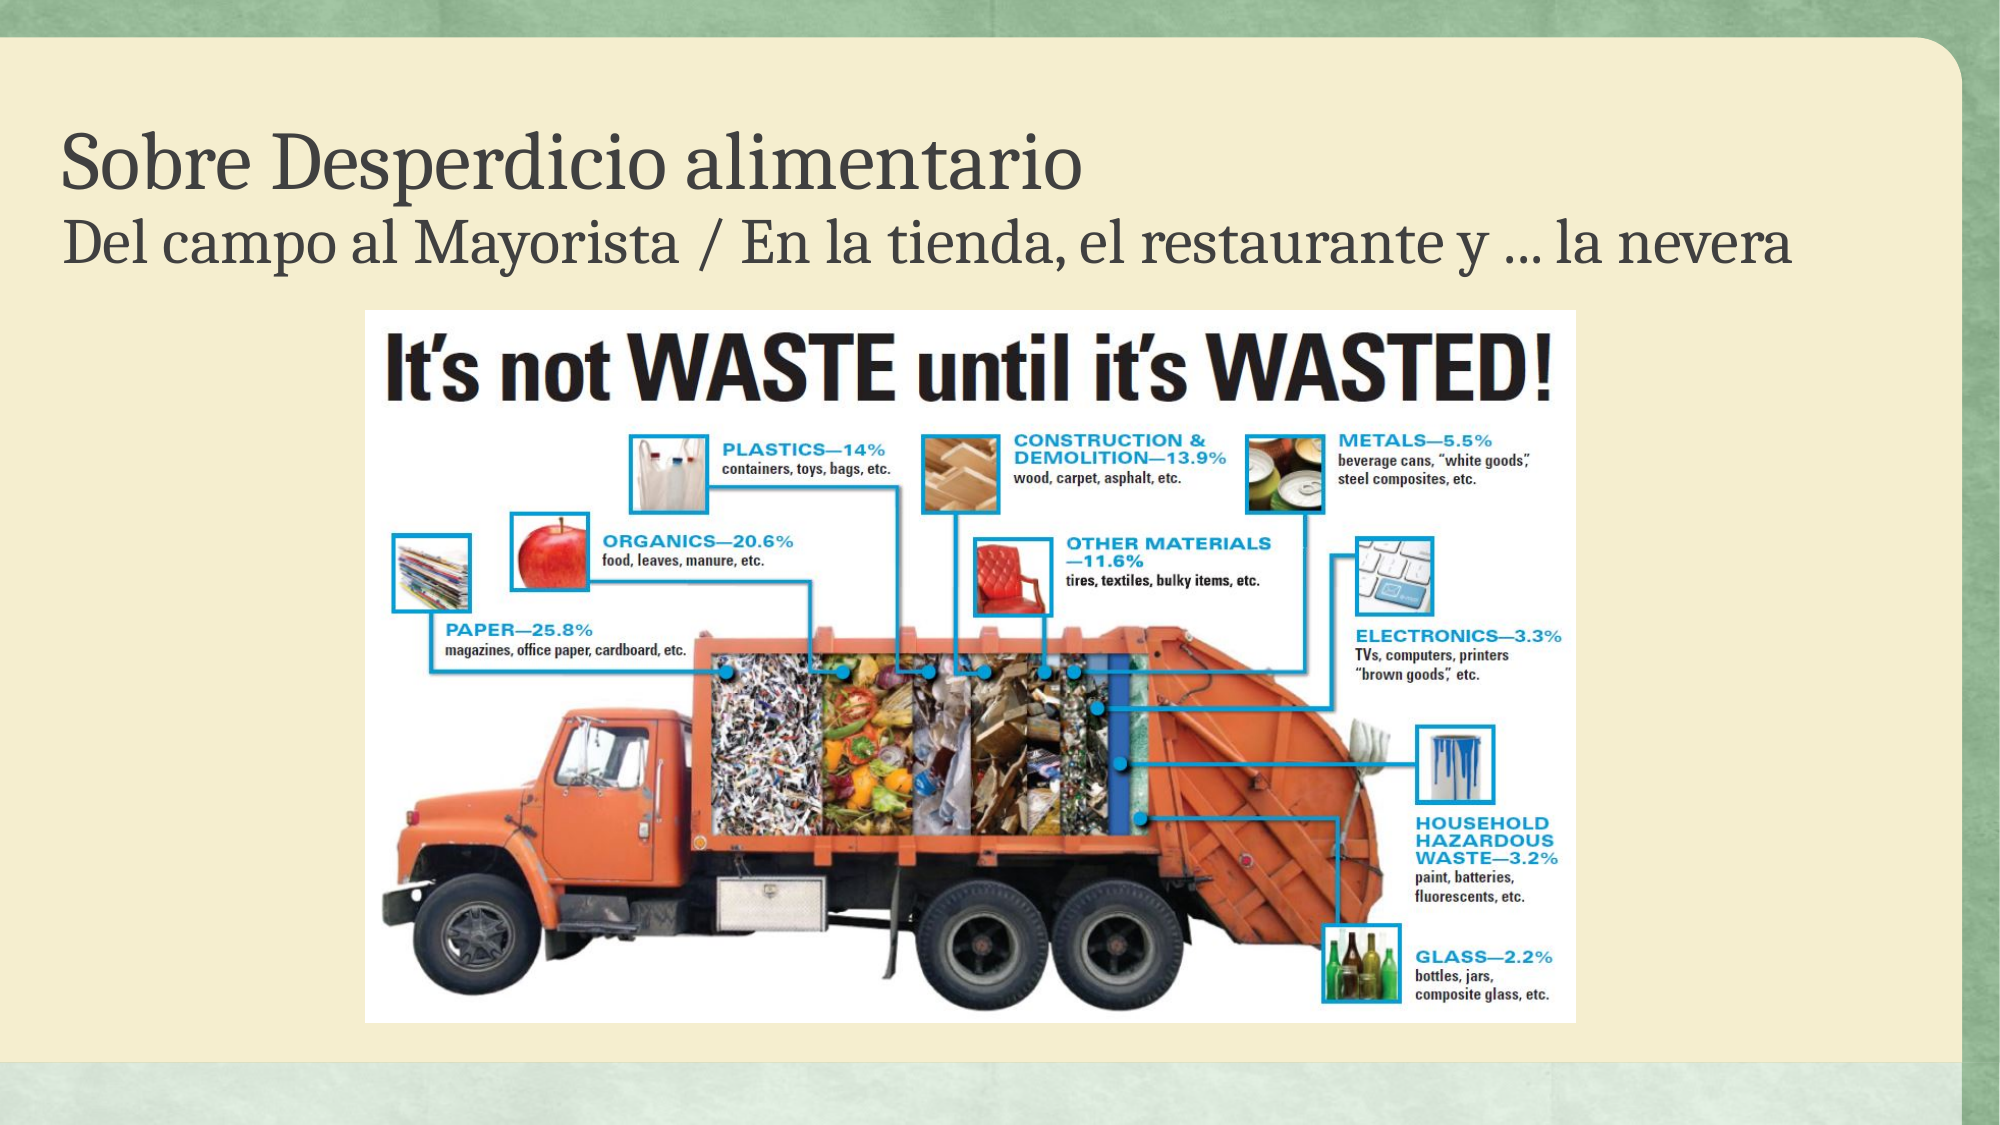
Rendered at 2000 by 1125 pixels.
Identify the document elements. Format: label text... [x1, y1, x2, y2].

title Sobre Desperdicio alimentario Del campo al Mayorista / En la tienda, el restaurante y ... la nevera [47, 45, 1953, 355]
picture [365, 311, 1576, 1023]
